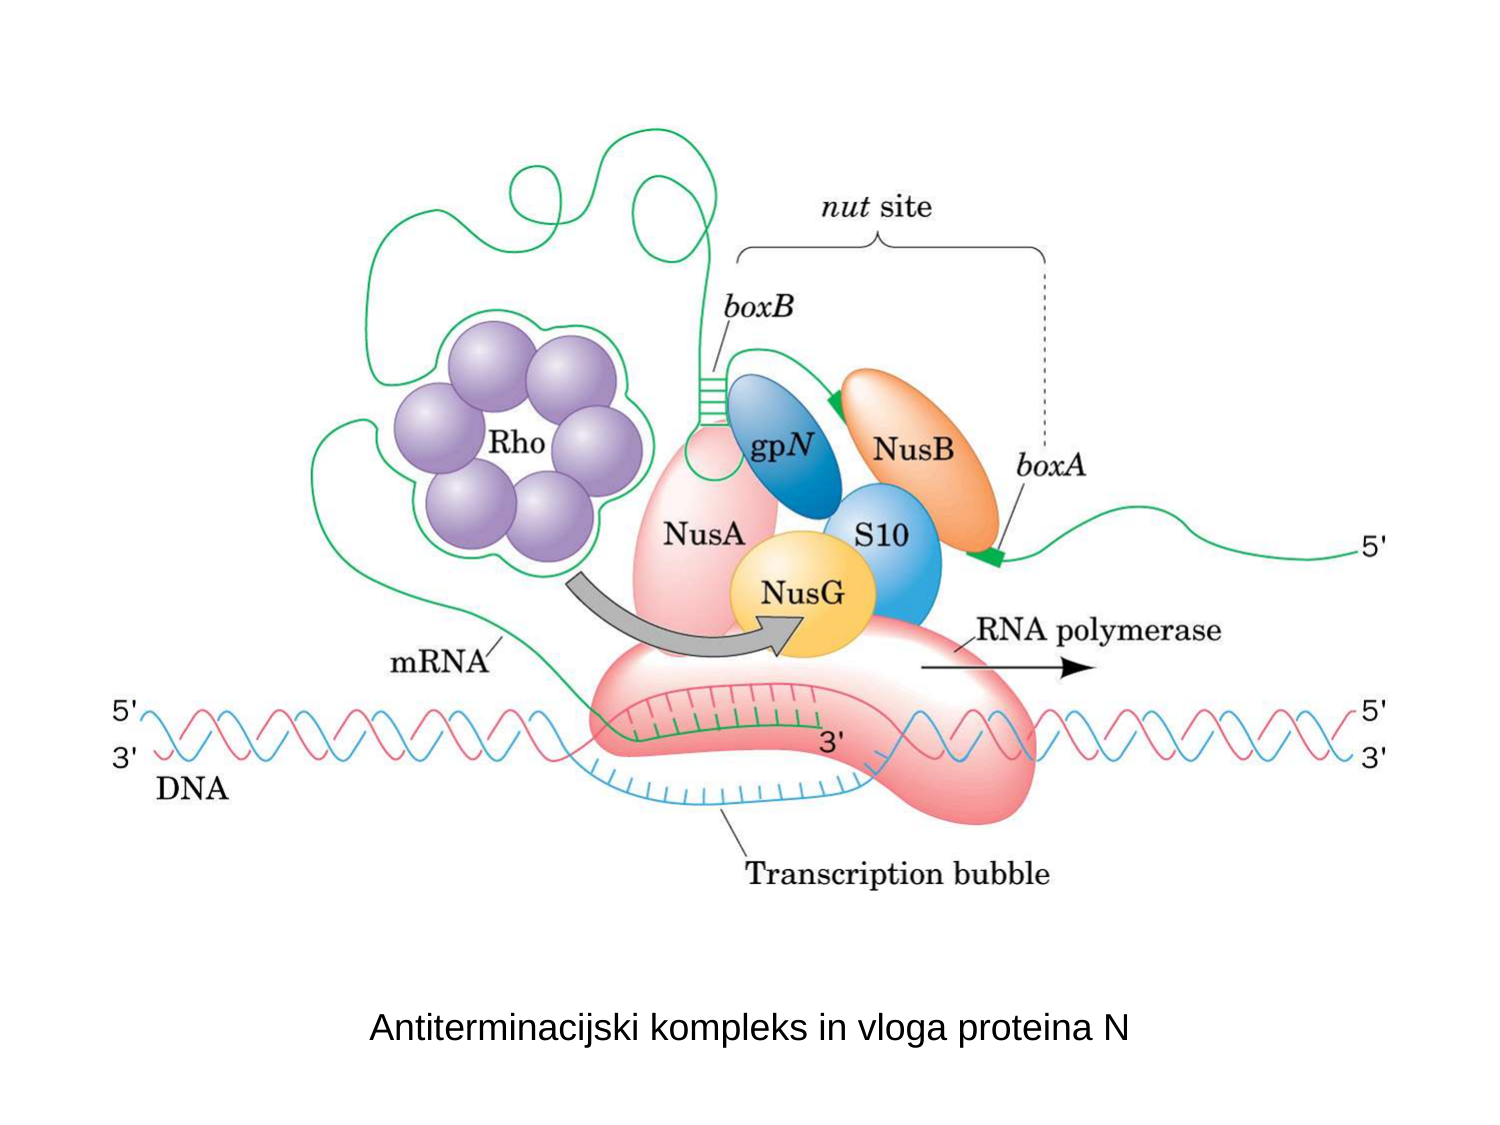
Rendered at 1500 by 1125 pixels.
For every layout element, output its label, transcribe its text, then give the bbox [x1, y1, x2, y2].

picture [112, 125, 1388, 891]
text_box Antiterminacijski kompleks in vloga proteina N [354, 995, 1146, 1056]
